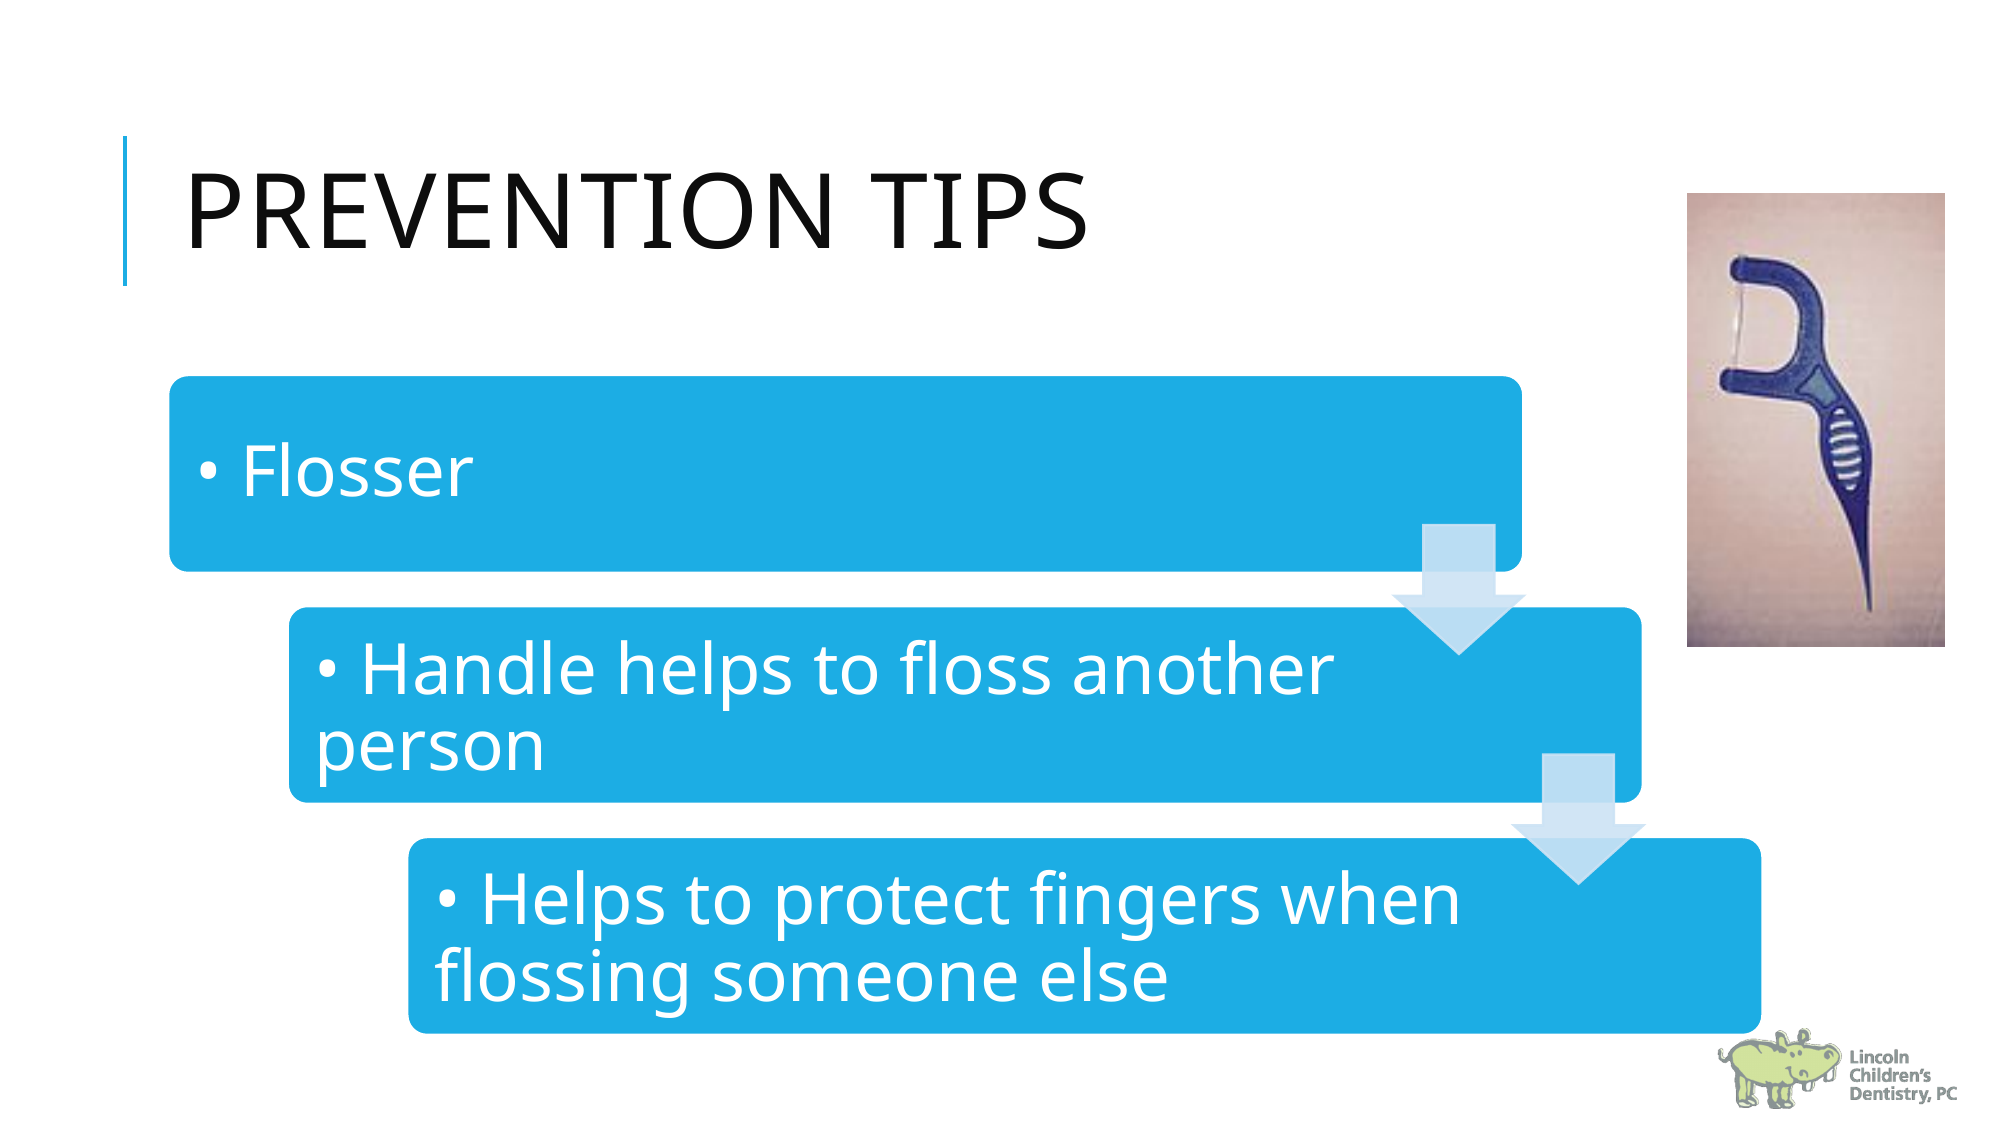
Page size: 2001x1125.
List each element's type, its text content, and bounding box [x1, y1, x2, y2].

text_box • Handle helps to floss another person [287, 605, 1643, 805]
text_box [1394, 525, 1524, 654]
text_box • Flosser [168, 374, 1524, 574]
text_box • Helps to protect fingers when flossing someone else [407, 836, 1763, 1036]
picture [1687, 193, 1945, 647]
title Prevention tips [168, 96, 1763, 343]
text_box [1514, 754, 1643, 884]
picture [1717, 1028, 1957, 1109]
